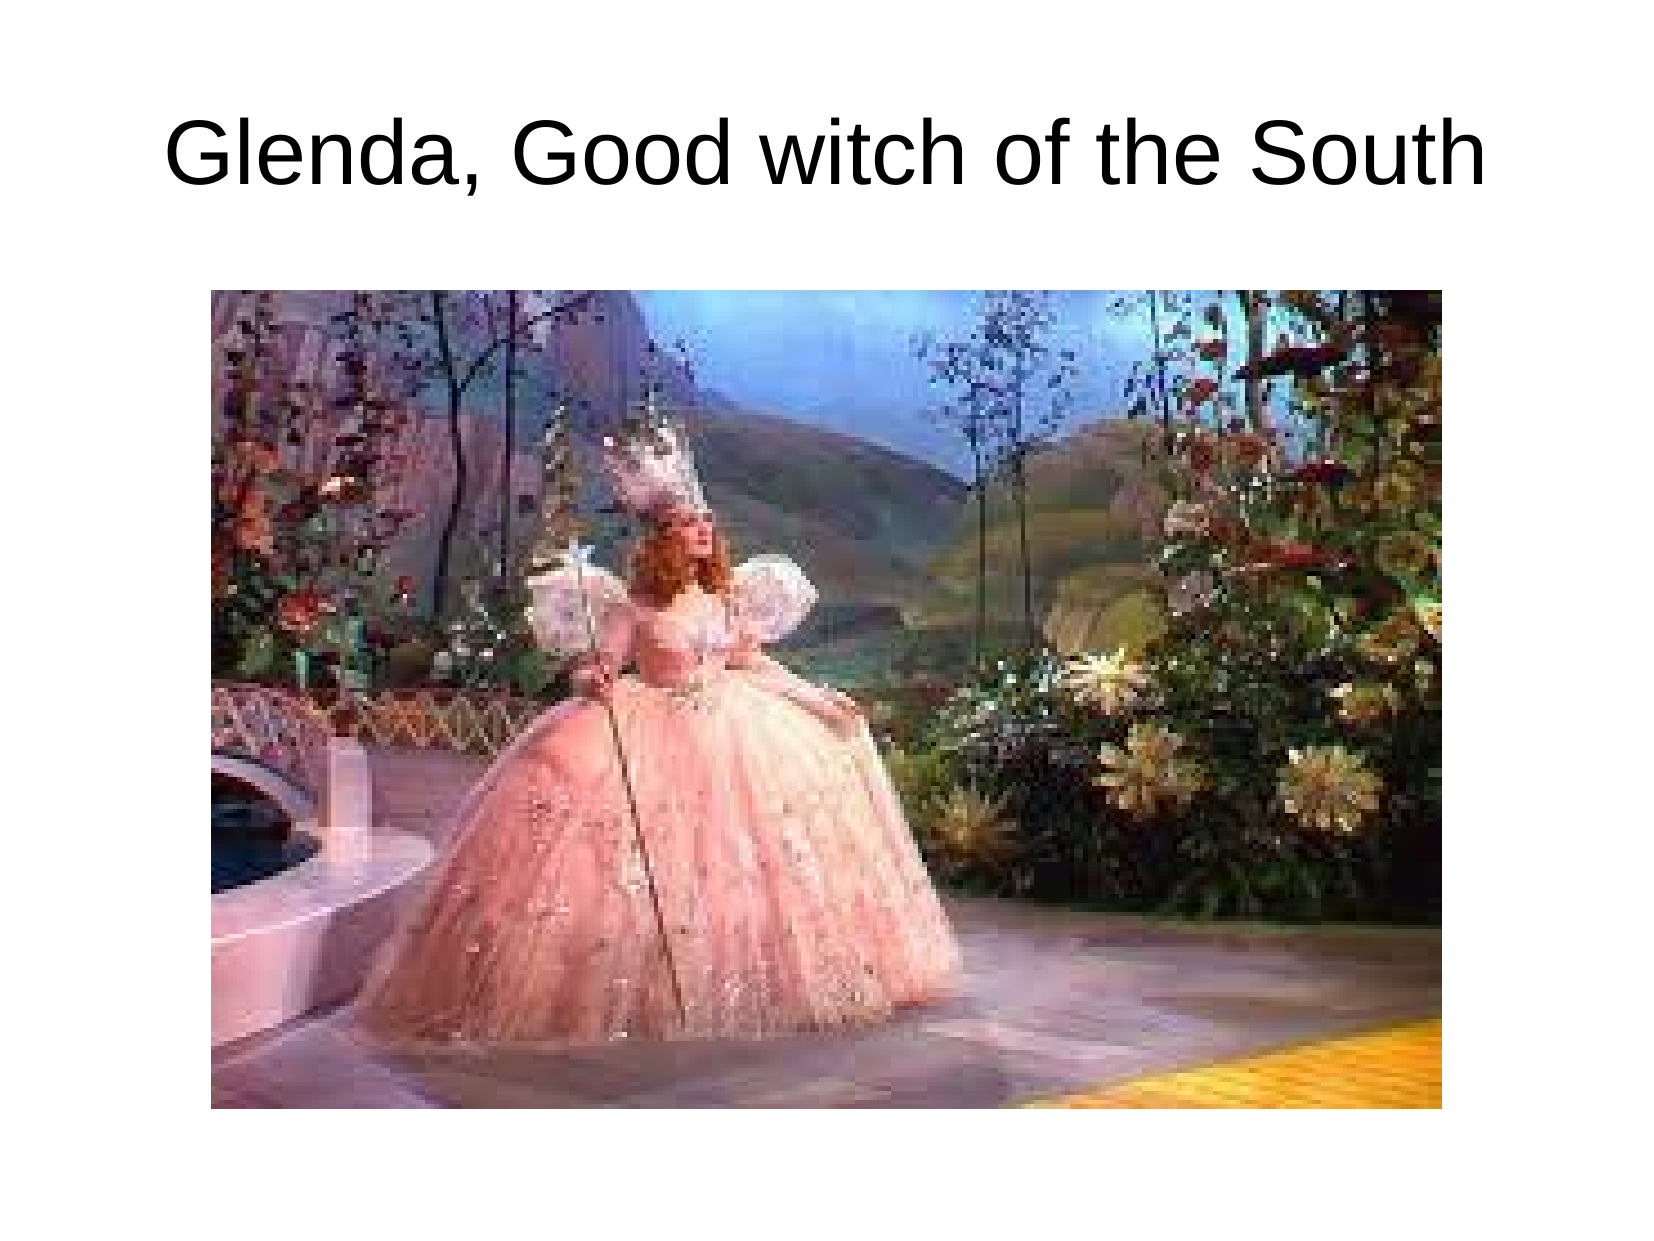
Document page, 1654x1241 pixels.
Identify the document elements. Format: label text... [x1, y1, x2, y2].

picture [211, 290, 1442, 1109]
title Glenda, Good witch of the South [82, 49, 1571, 257]
